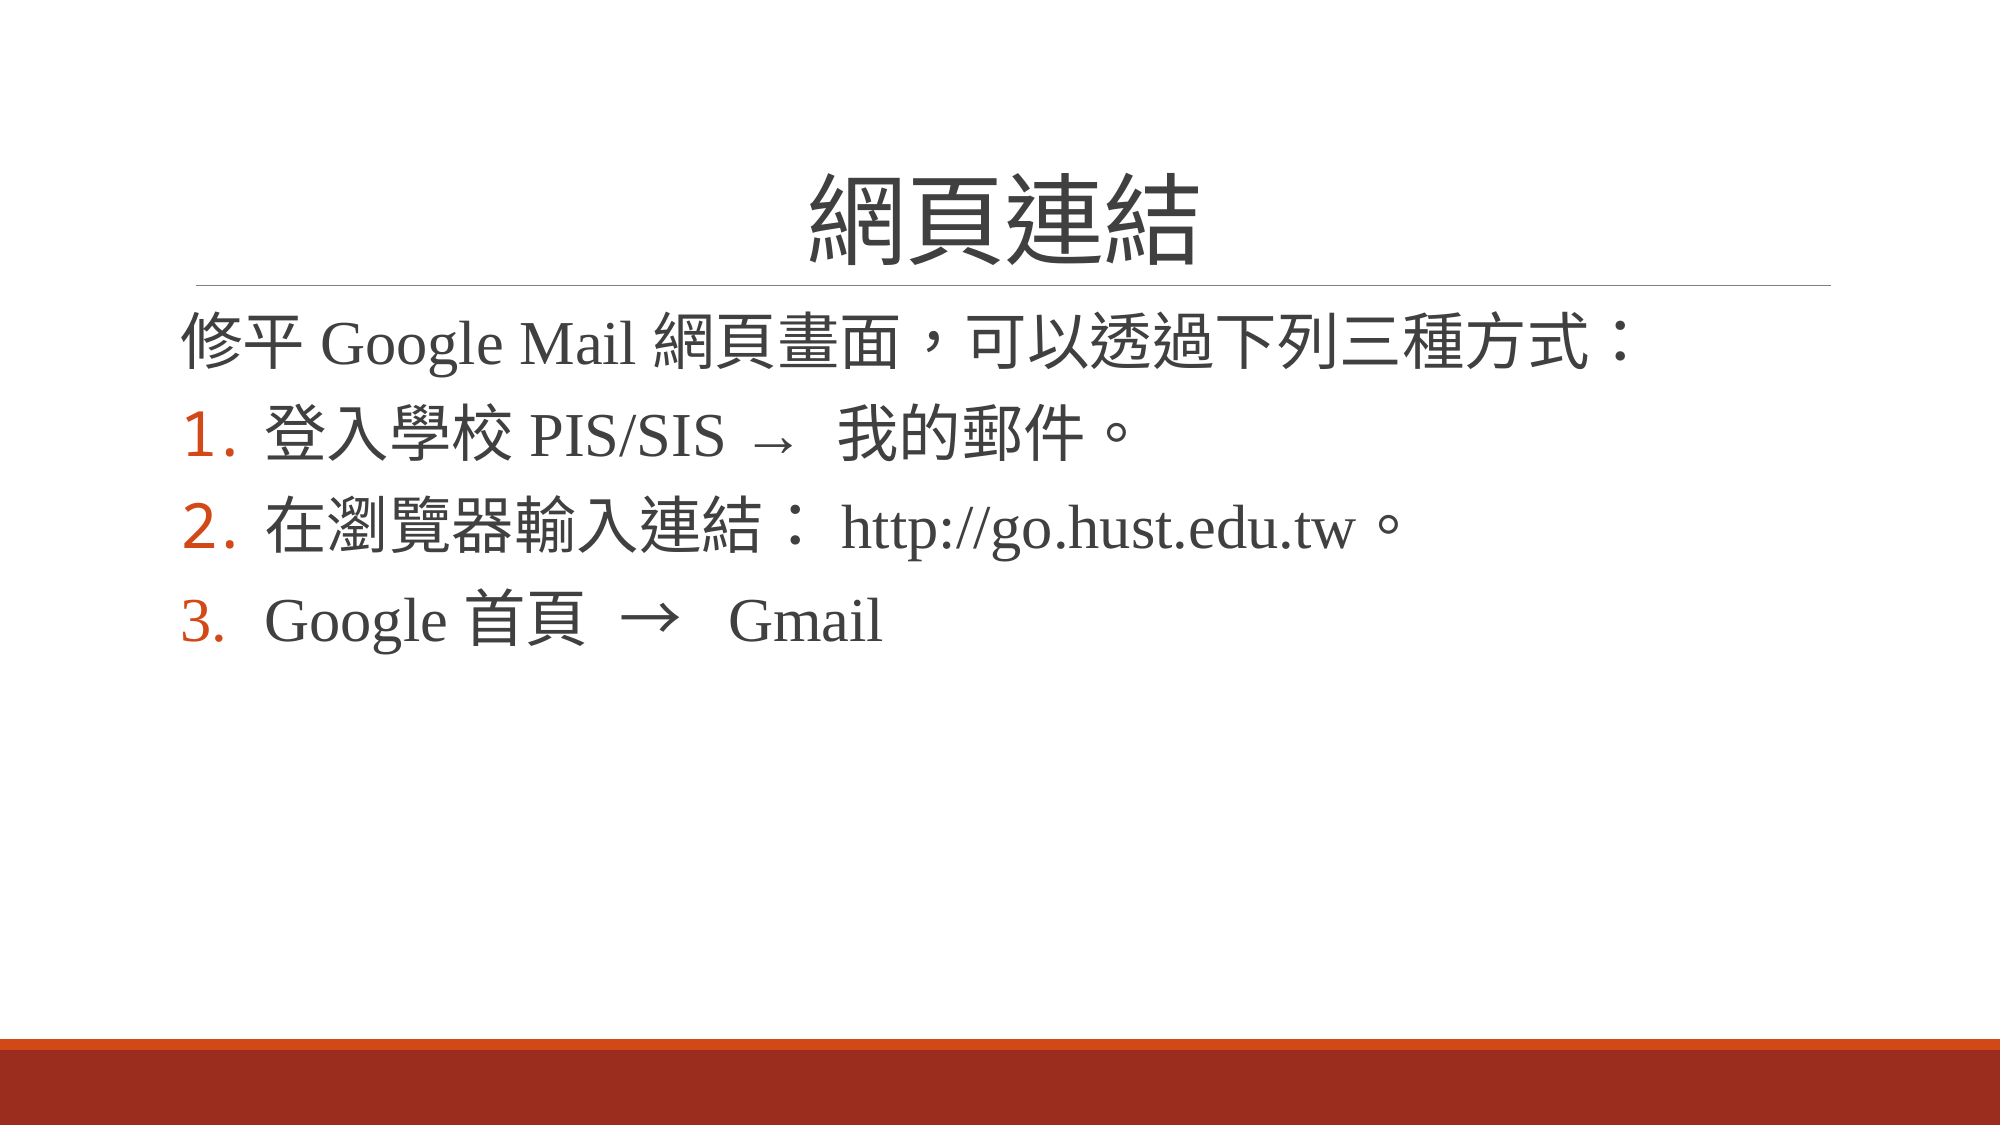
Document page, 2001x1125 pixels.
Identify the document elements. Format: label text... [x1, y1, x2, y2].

title 網頁連結 [180, 47, 1831, 286]
list 修平Google Mail網頁畫面，可以透過下列三種方式： 登入學校PIS/SIS → 我的郵件。 在瀏覽器輸入連結：http://go.hust.edu.tw。 Google首頁 → Gmail [180, 302, 1831, 963]
